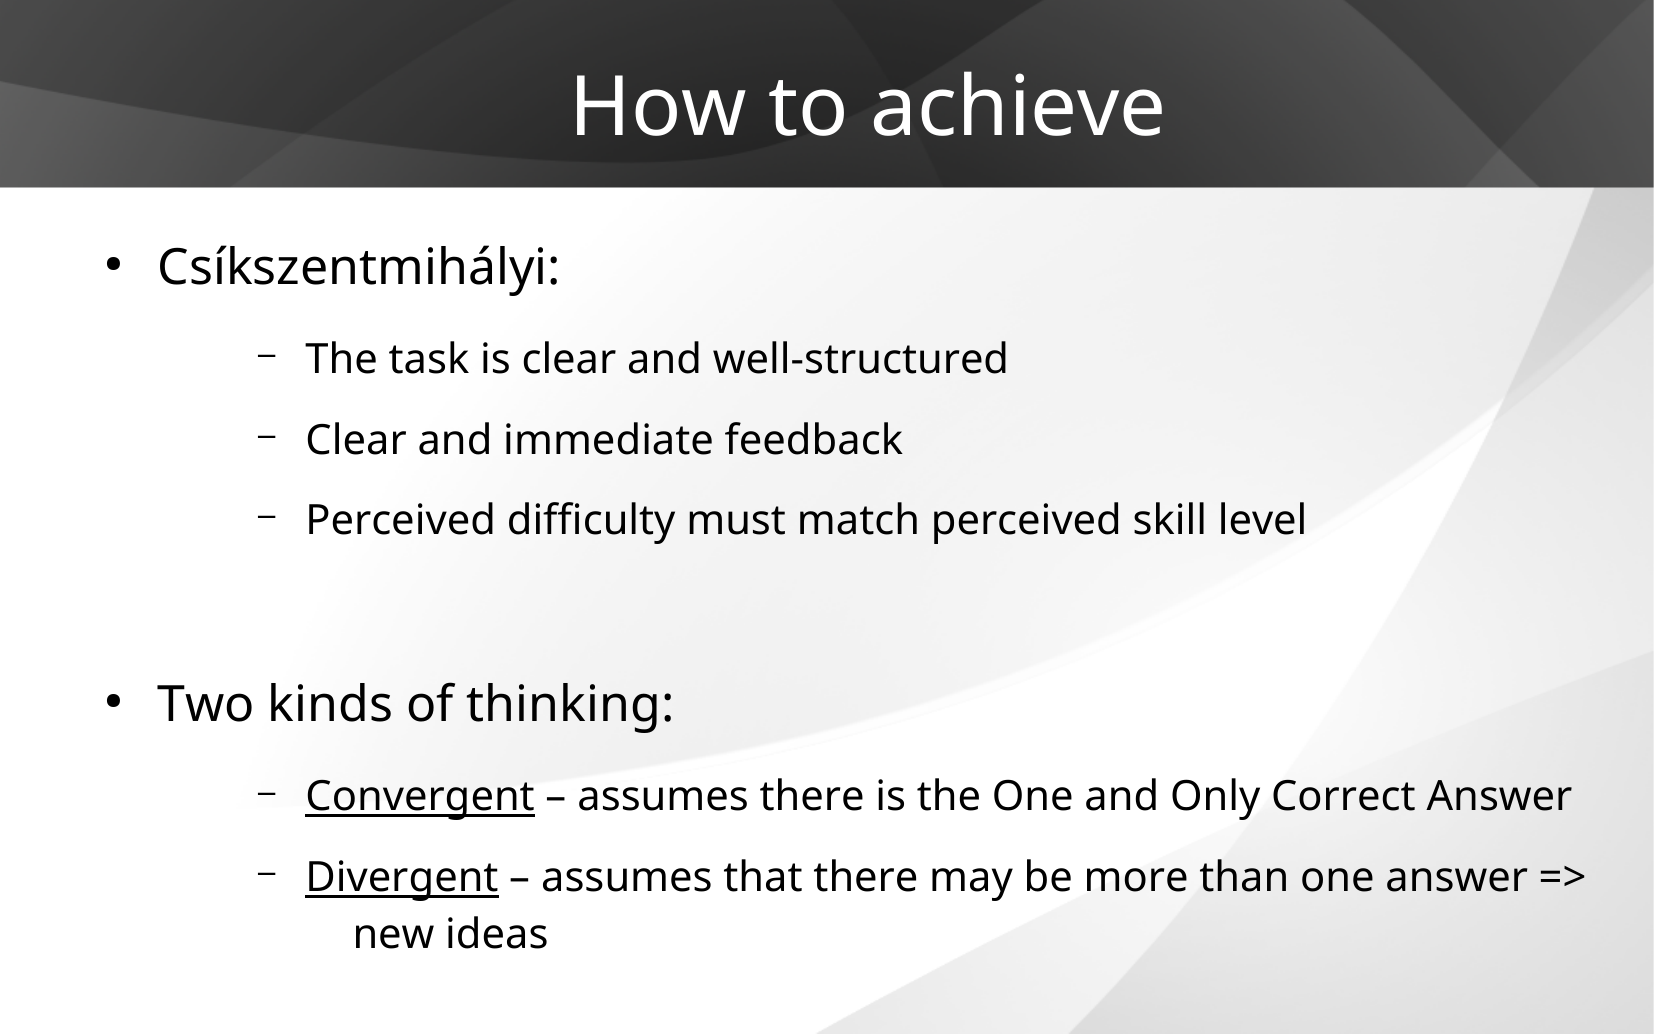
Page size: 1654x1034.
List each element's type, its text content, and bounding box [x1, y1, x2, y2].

title How to achieve [124, 0, 1613, 208]
list Csíkszentmihályi: The task is clear and well-structured Clear and immediate feedback Perceived difficulty must match perceived skill level Two kinds of thinking: Convergent – assumes there is the One and Only Correct Answer Divergent – assumes that there may be more than one answer => new ideas [69, 230, 1607, 1019]
picture [0, 0, 1654, 1034]
